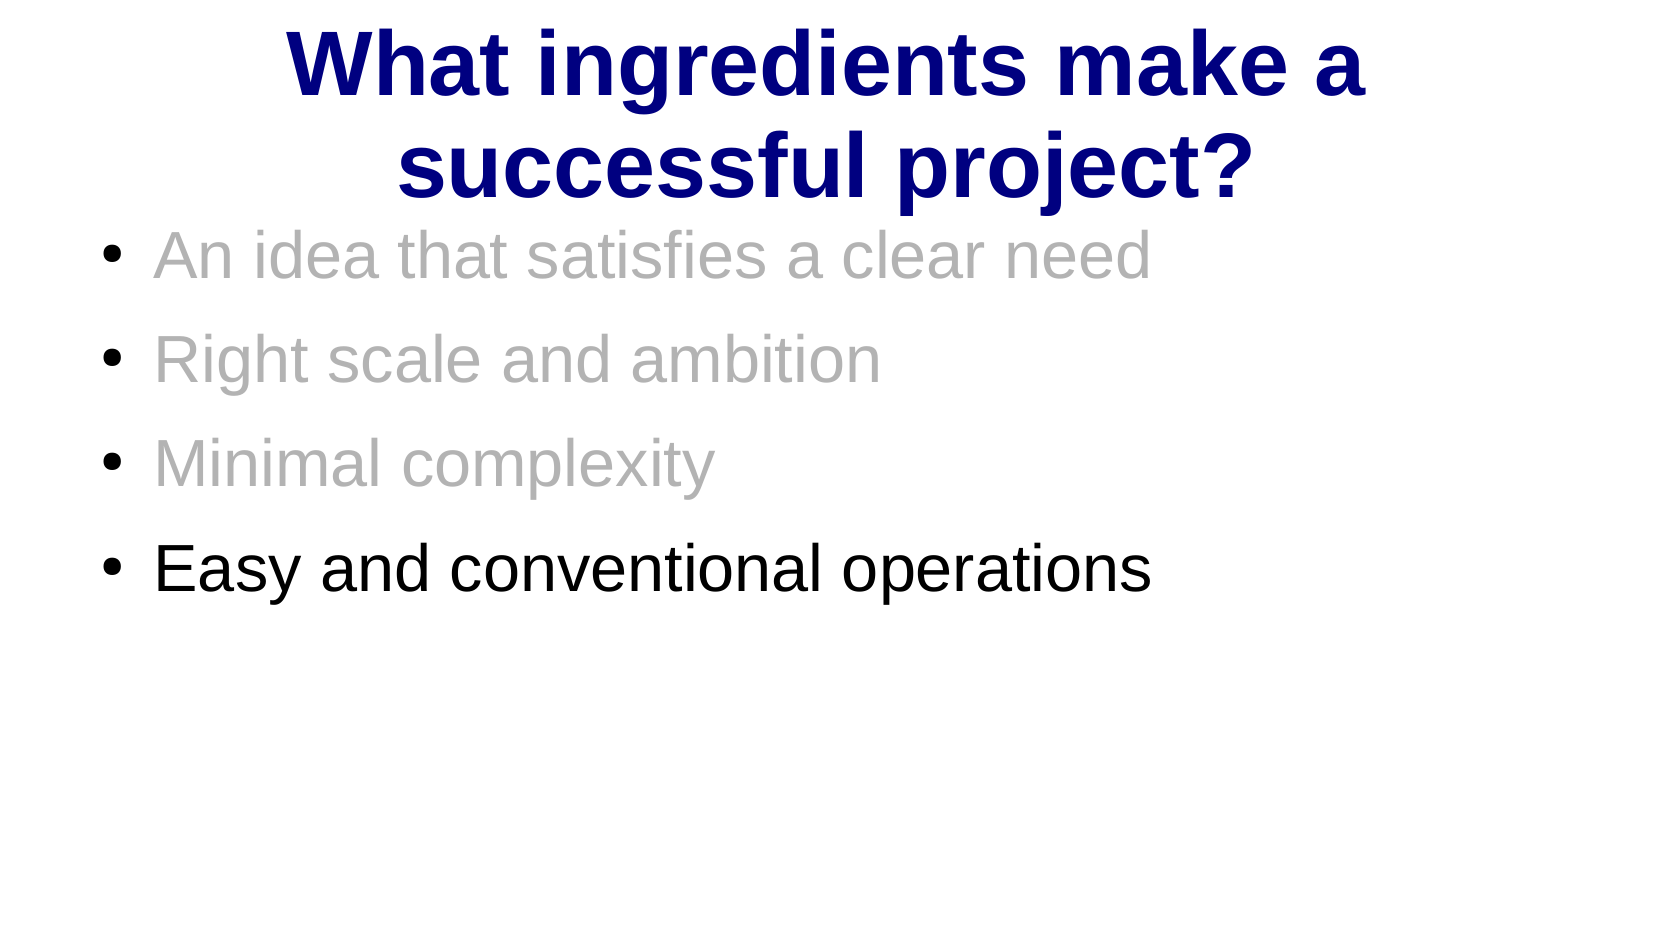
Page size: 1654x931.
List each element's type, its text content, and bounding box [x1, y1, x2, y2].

title What ingredients make a successful project? [82, 12, 1571, 217]
list An idea that satisfies a clear need Right scale and ambition Minimal complexity Easy and conventional operations [82, 217, 1571, 758]
